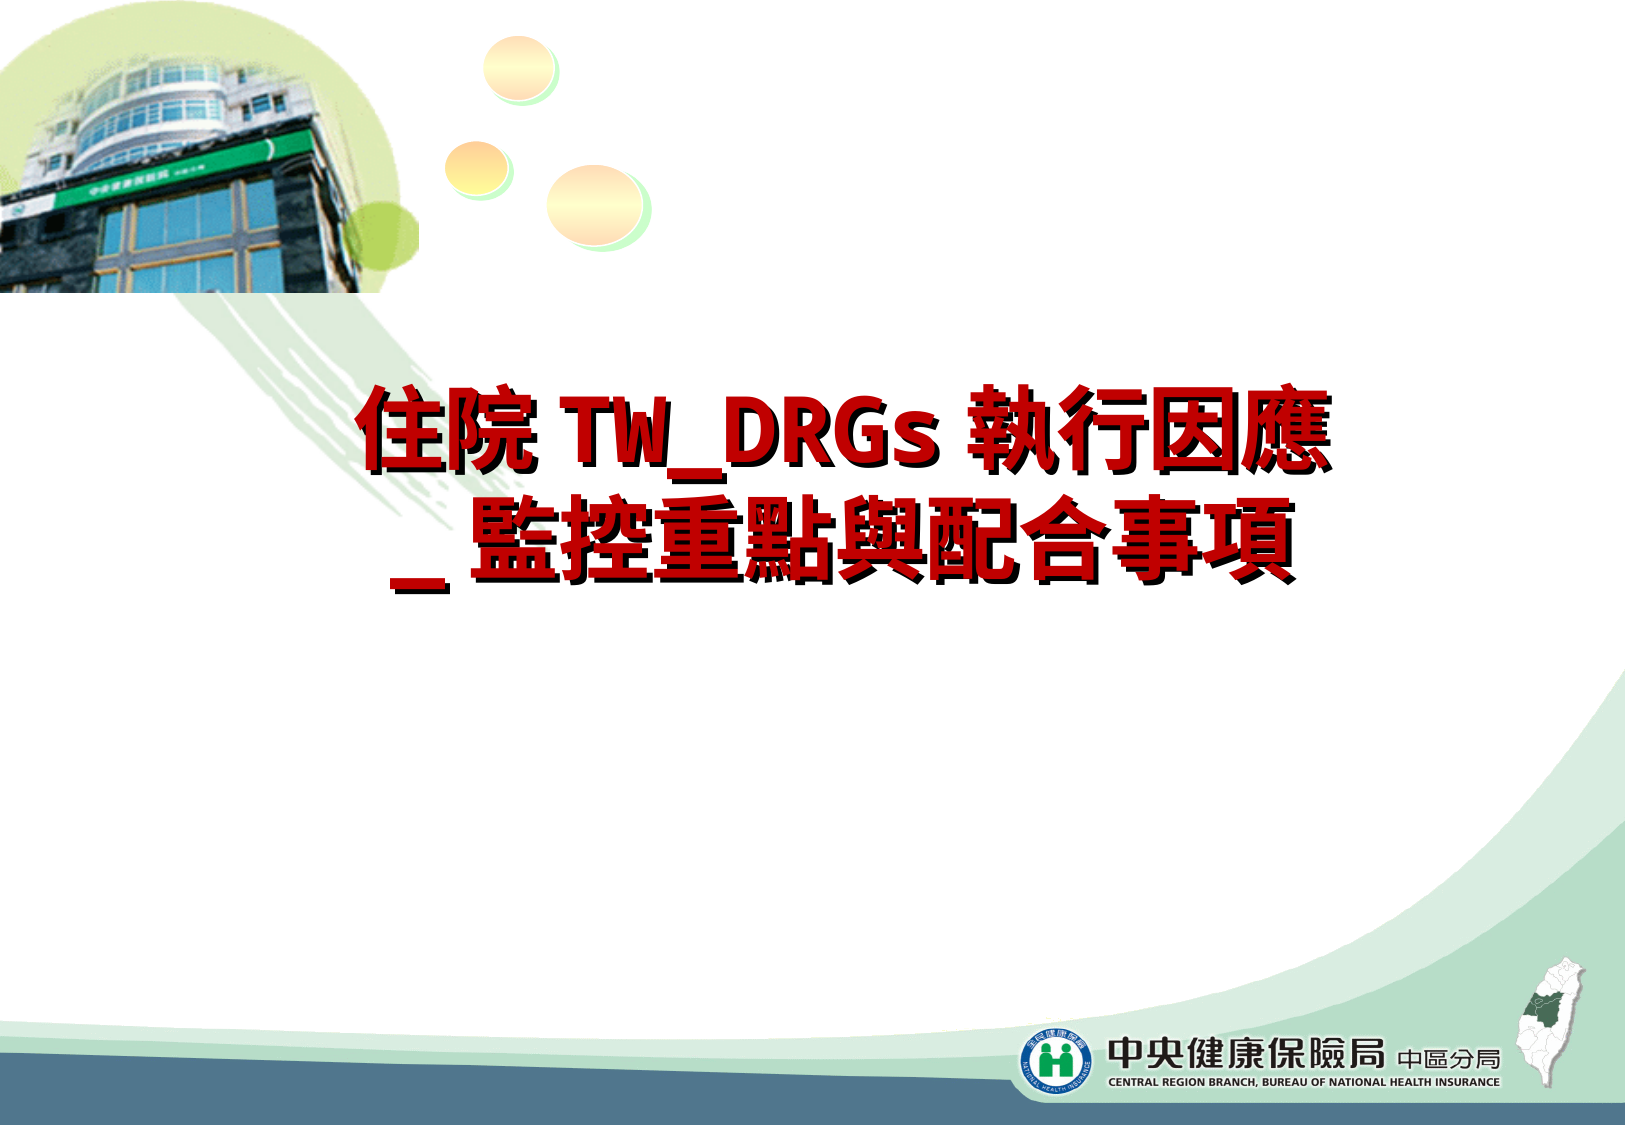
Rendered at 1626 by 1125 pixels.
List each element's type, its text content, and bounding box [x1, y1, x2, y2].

title 住院TW_DRGs執行因應 _監控重點與配合事項 [85, 316, 1598, 645]
